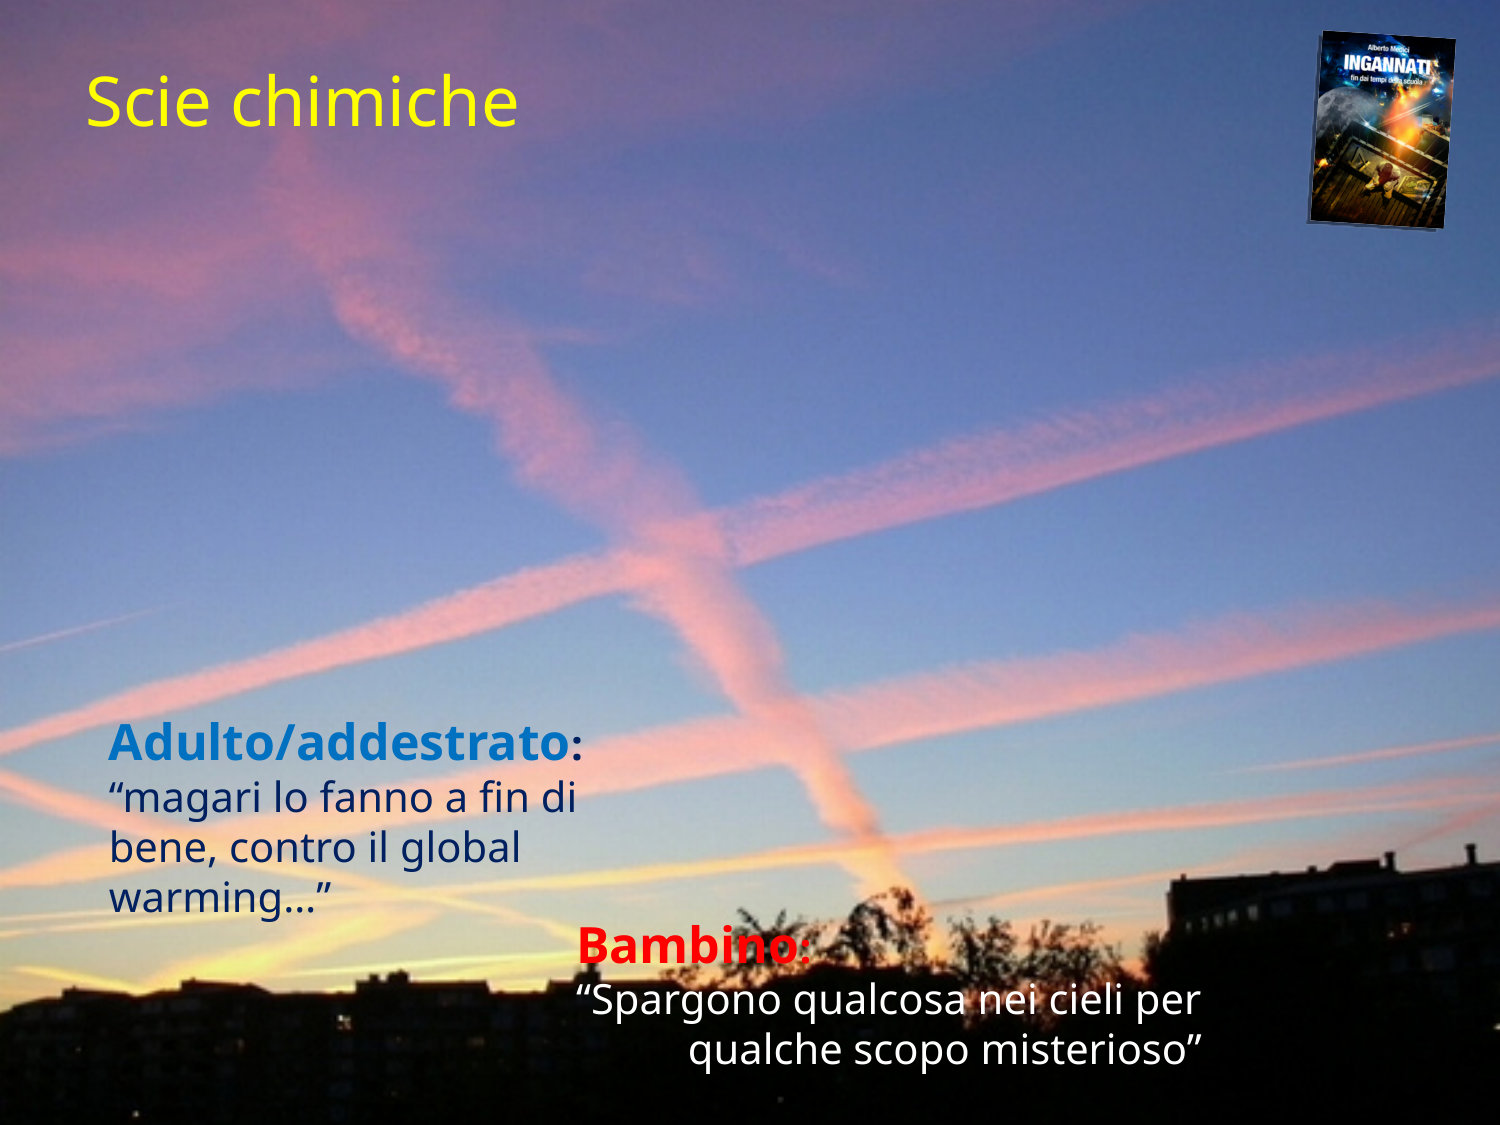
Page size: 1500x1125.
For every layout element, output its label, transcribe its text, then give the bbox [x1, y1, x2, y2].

title Scie chimiche [70, 23, 1471, 148]
text_box Adulto/addestrato: “magari lo fanno a fin di bene, contro il global warming…” [93, 703, 609, 931]
text_box Bambino: “Spargono qualcosa nei cieli per qualche scopo misterioso” [561, 905, 1312, 1083]
picture [0, 0, 1500, 1125]
